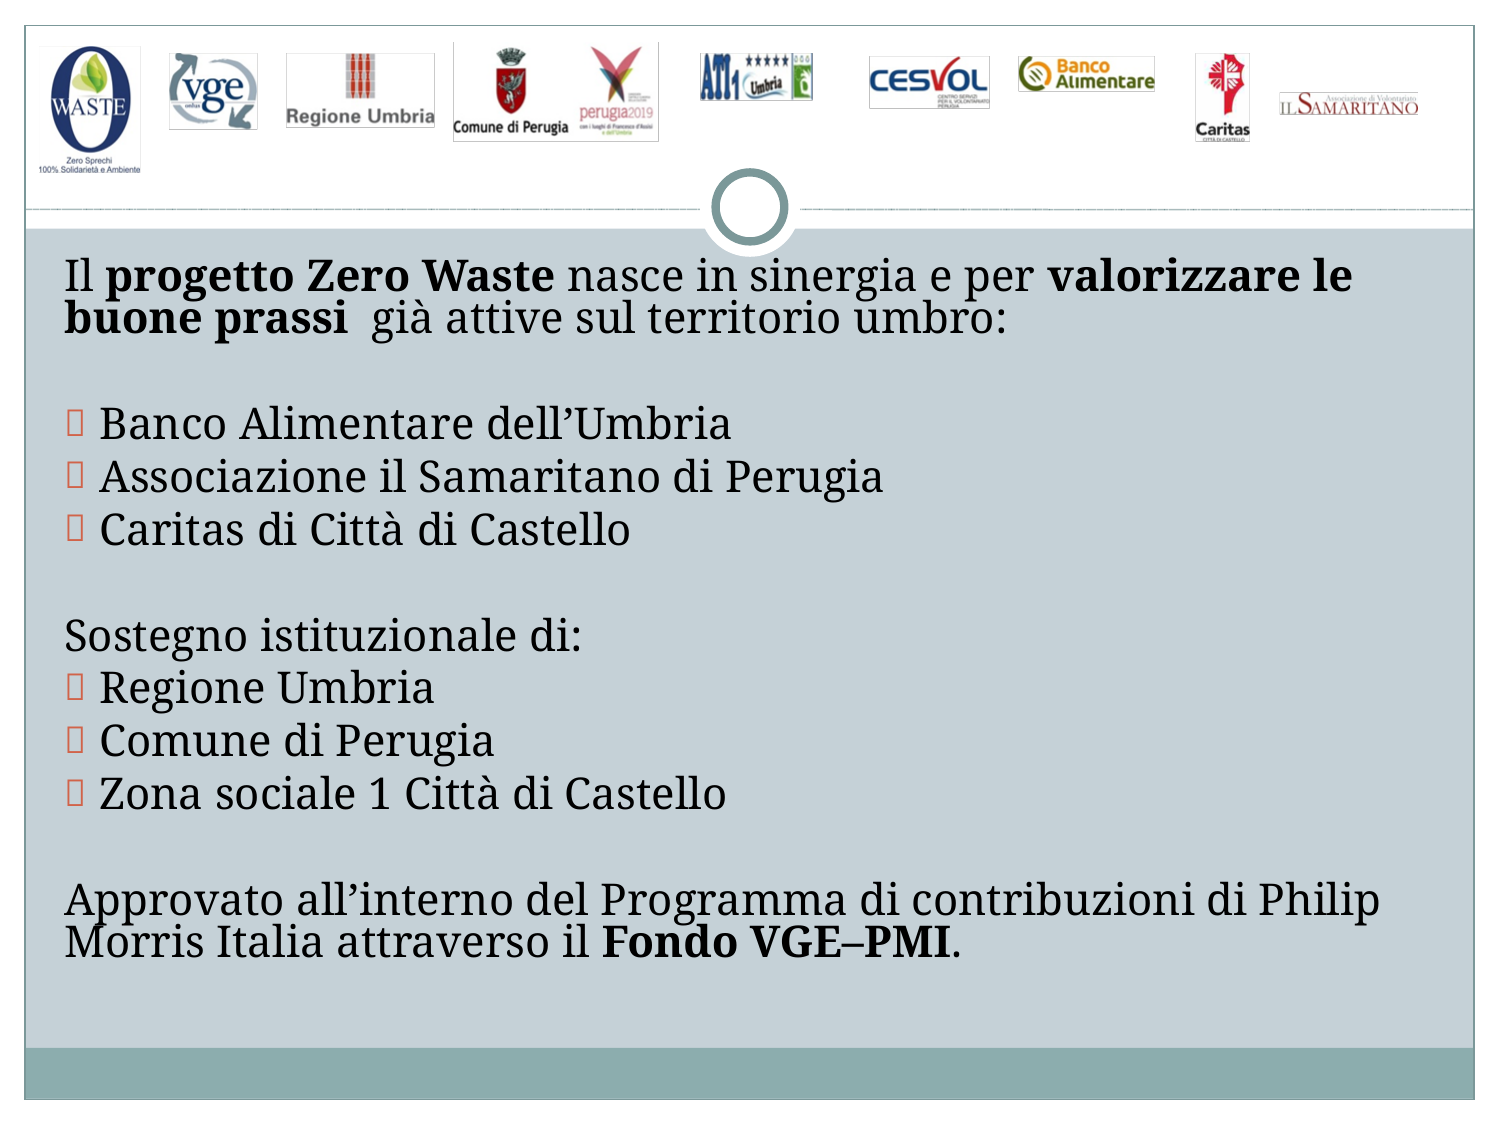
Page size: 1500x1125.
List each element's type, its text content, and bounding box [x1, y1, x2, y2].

text_box Il progetto Zero Waste nasce in sinergia e per valorizzare le buone prassi già attive sul territorio umbro: Banco Alimentare dell’Umbria Associazione il Samaritano di Perugia Caritas di Città di Castello Sostegno istituzionale di: Regione Umbria Comune di Perugia Zona sociale 1 Città di Castello Approvato all’interno del Programma di contribuzioni di Philip Morris Italia attraverso il Fondo VGE–PMI. [49, 250, 1445, 1001]
picture [29, 42, 1430, 191]
